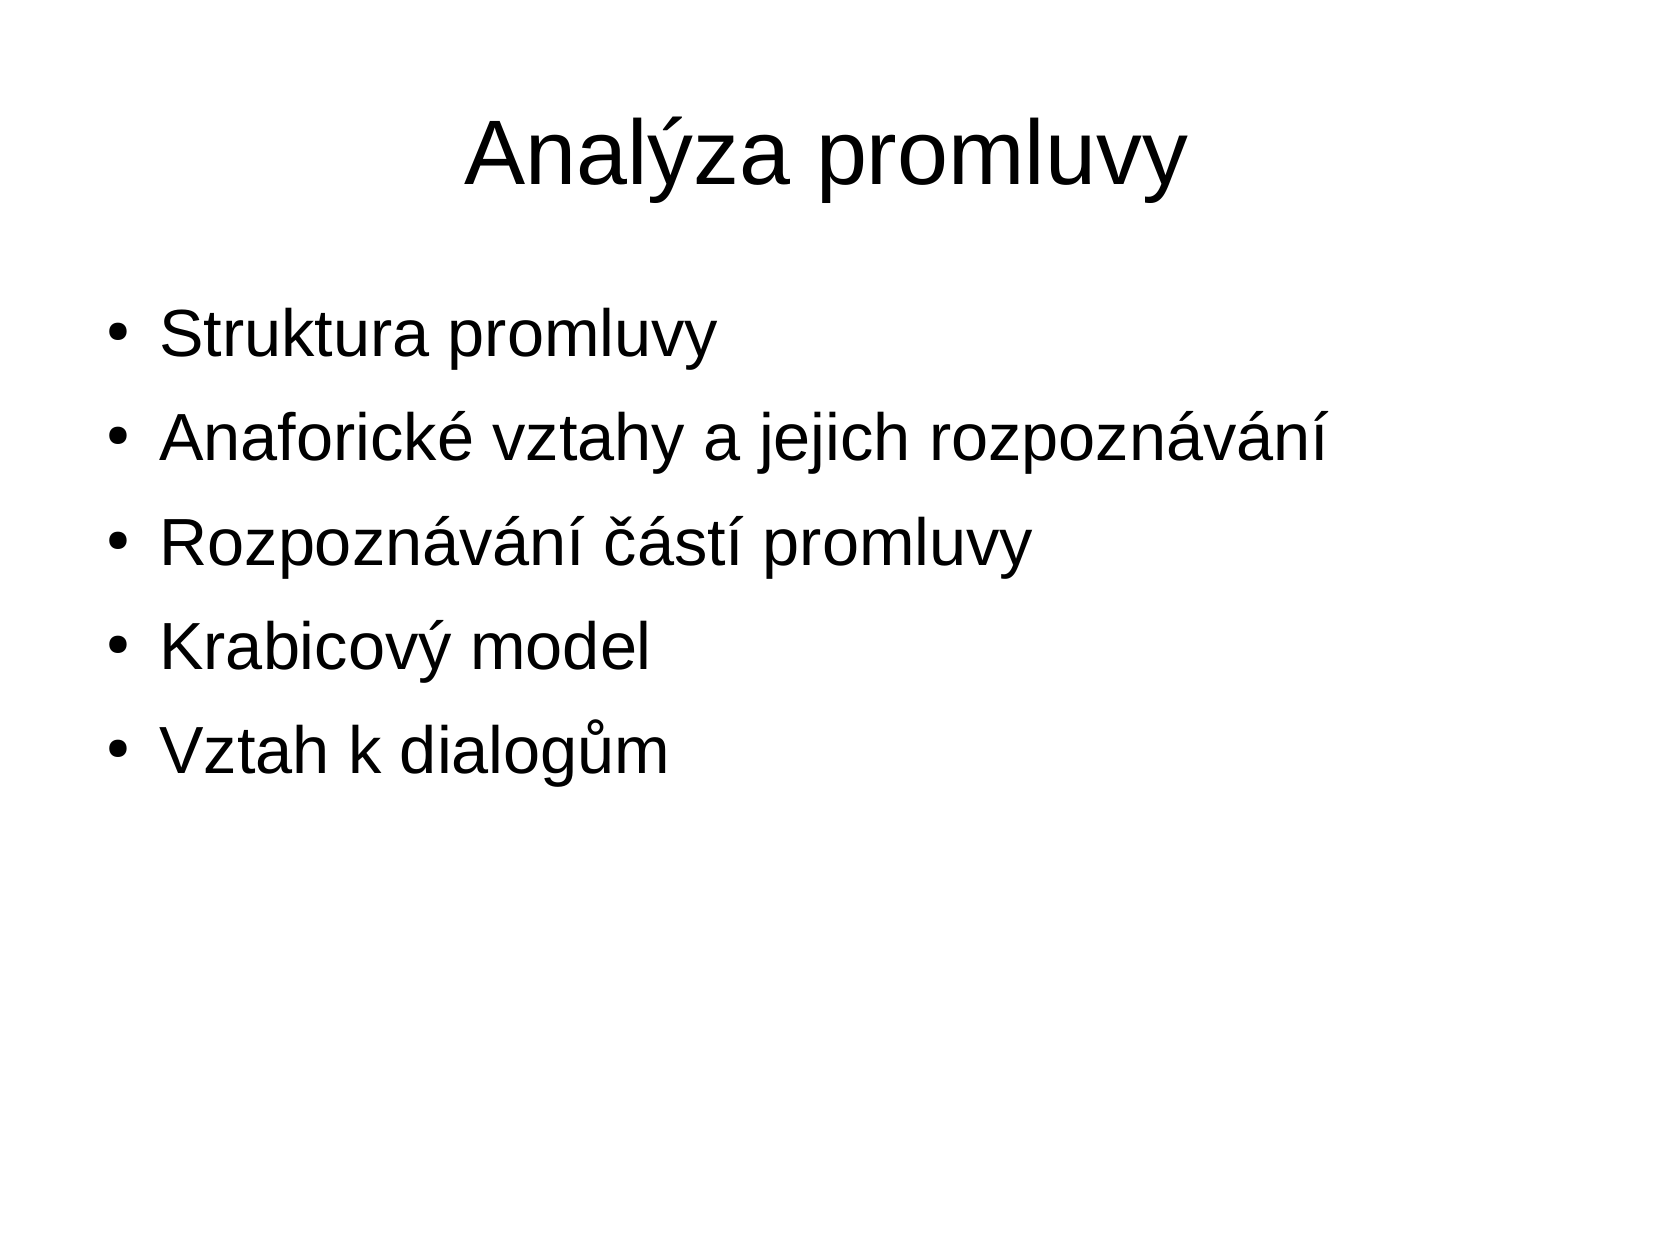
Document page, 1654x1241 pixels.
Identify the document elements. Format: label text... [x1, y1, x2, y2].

title Analýza promluvy [82, 49, 1571, 257]
list Struktura promluvy Anaforické vztahy a jejich rozpoznávání Rozpoznávání částí promluvy Krabicový model Vztah k dialogům [88, 296, 1577, 1115]
